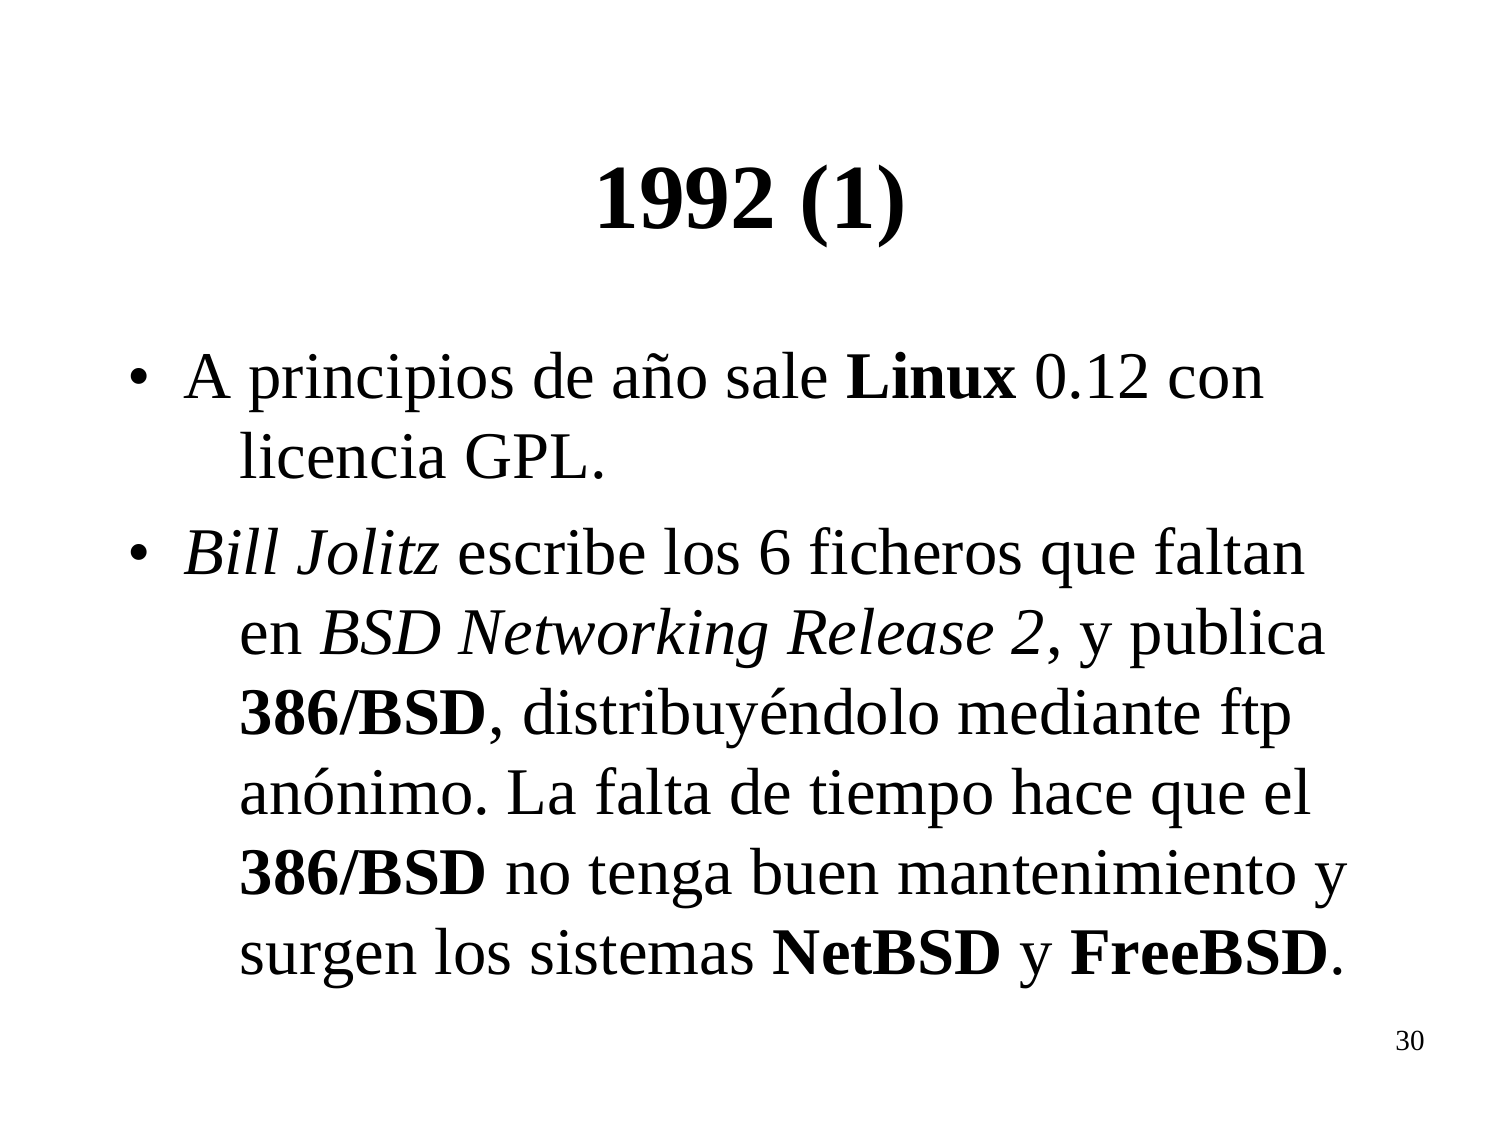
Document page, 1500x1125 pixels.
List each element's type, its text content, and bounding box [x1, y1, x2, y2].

list A principios de año sale Linux 0.12 con licencia GPL. Bill Jolitz escribe los 6 ficheros que faltan en BSD Networking Release 2, y publica 386/BSD, distribuyéndolo mediante ftp anónimo. La falta de tiempo hace que el 386/BSD no tenga buen mantenimiento y surgen los sistemas NetBSD y FreeBSD. [112, 324, 1388, 1000]
title 1992 (1) [112, 99, 1388, 288]
